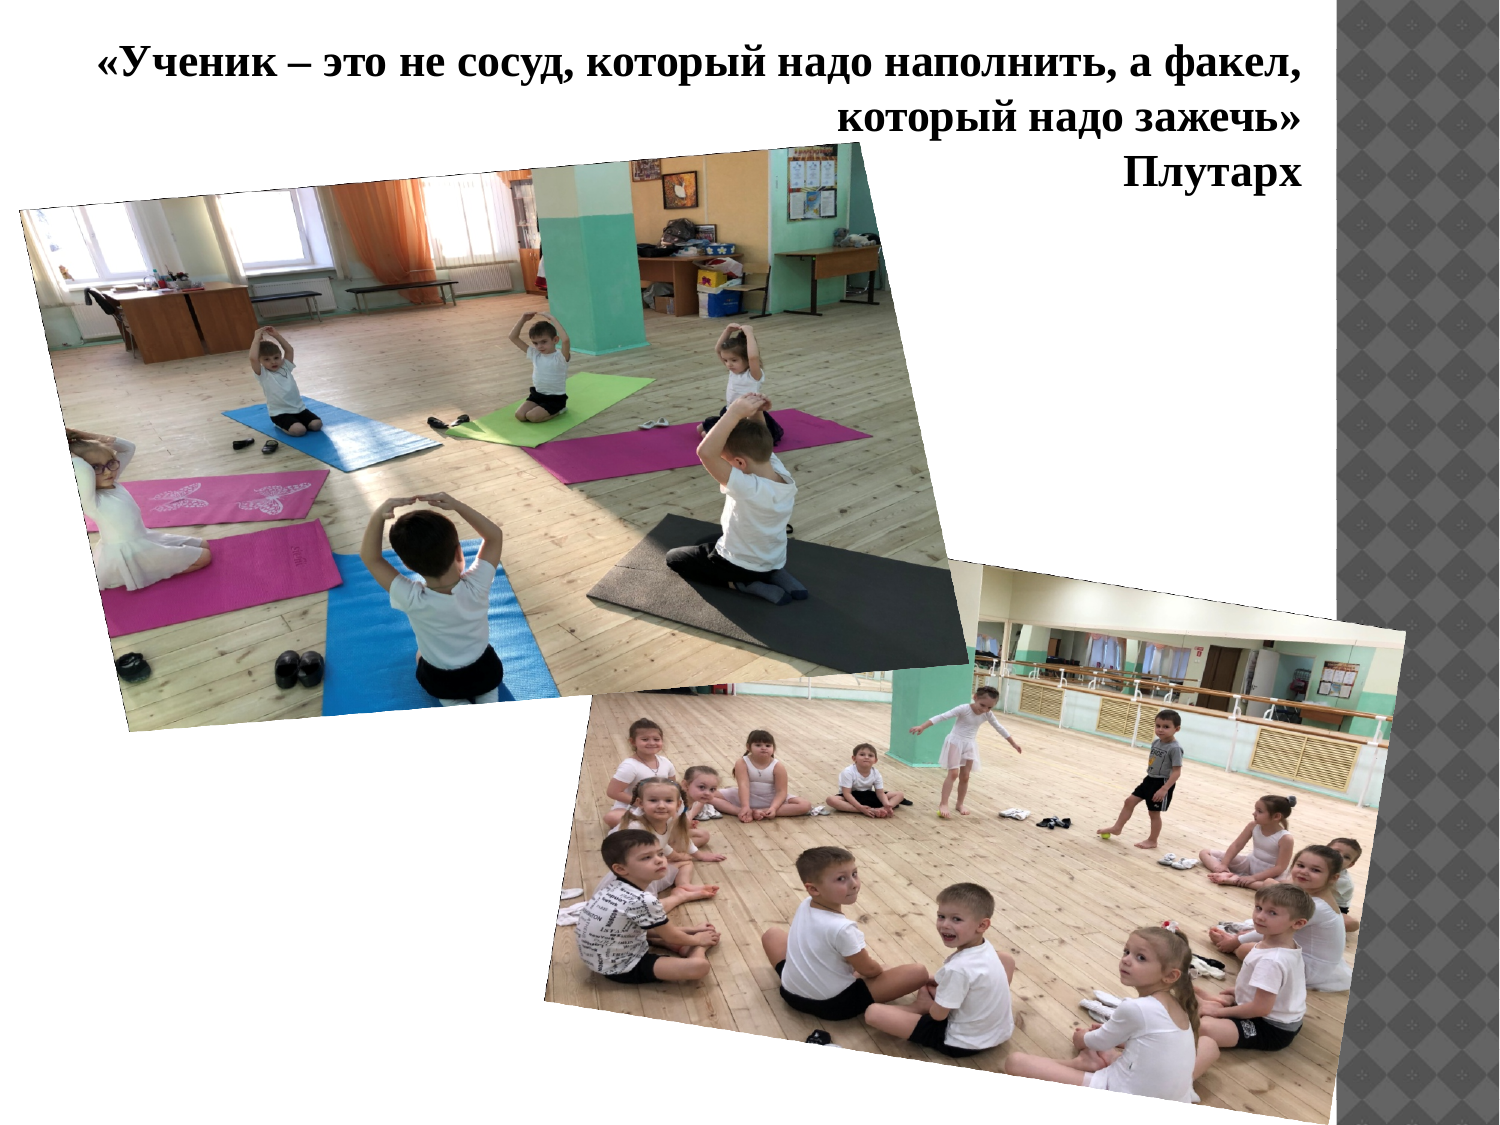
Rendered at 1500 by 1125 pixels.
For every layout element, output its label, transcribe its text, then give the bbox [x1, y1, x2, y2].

picture [18, 0, 1500, 1125]
title «Ученик – это не сосуд, который надо наполнить, а факел, который надо зажечь» Плутарх [17, 23, 1317, 156]
